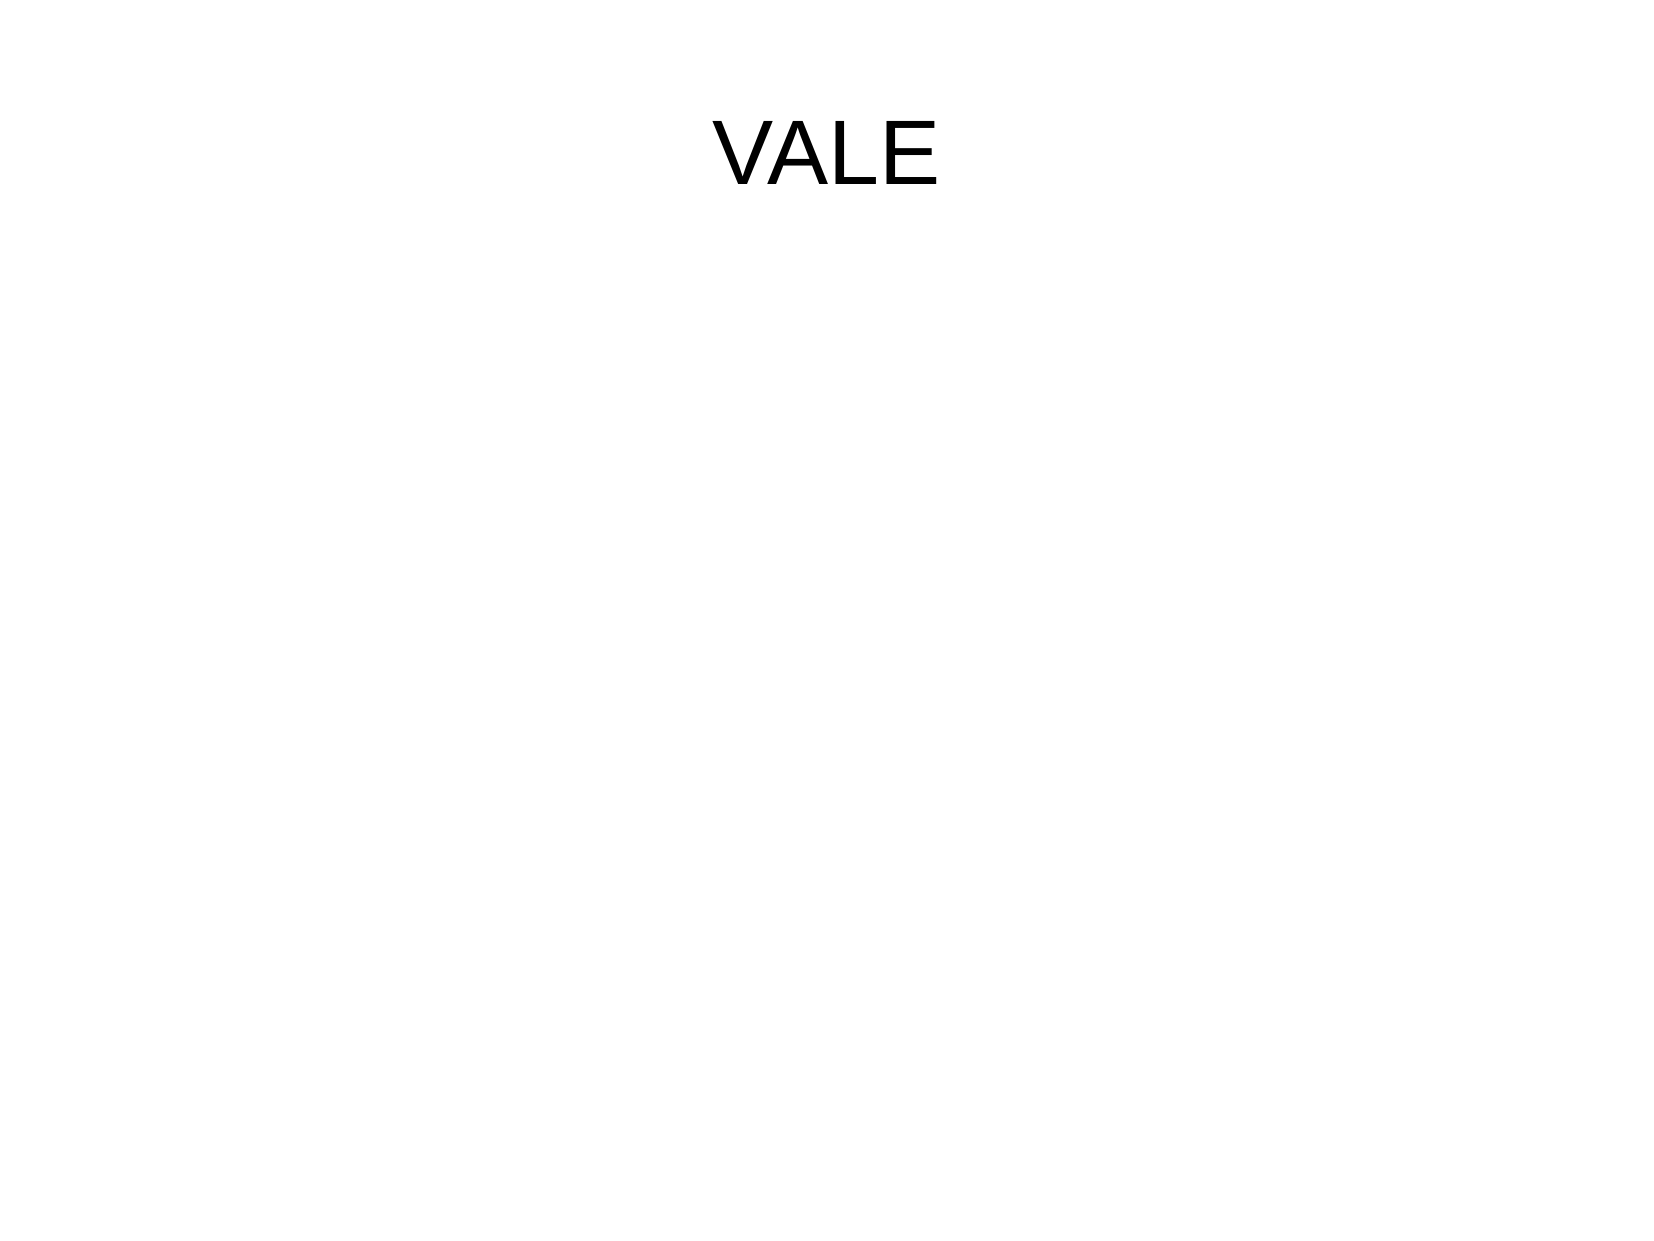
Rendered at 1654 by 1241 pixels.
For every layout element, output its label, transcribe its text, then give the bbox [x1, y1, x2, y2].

title VALE [82, 49, 1571, 257]
